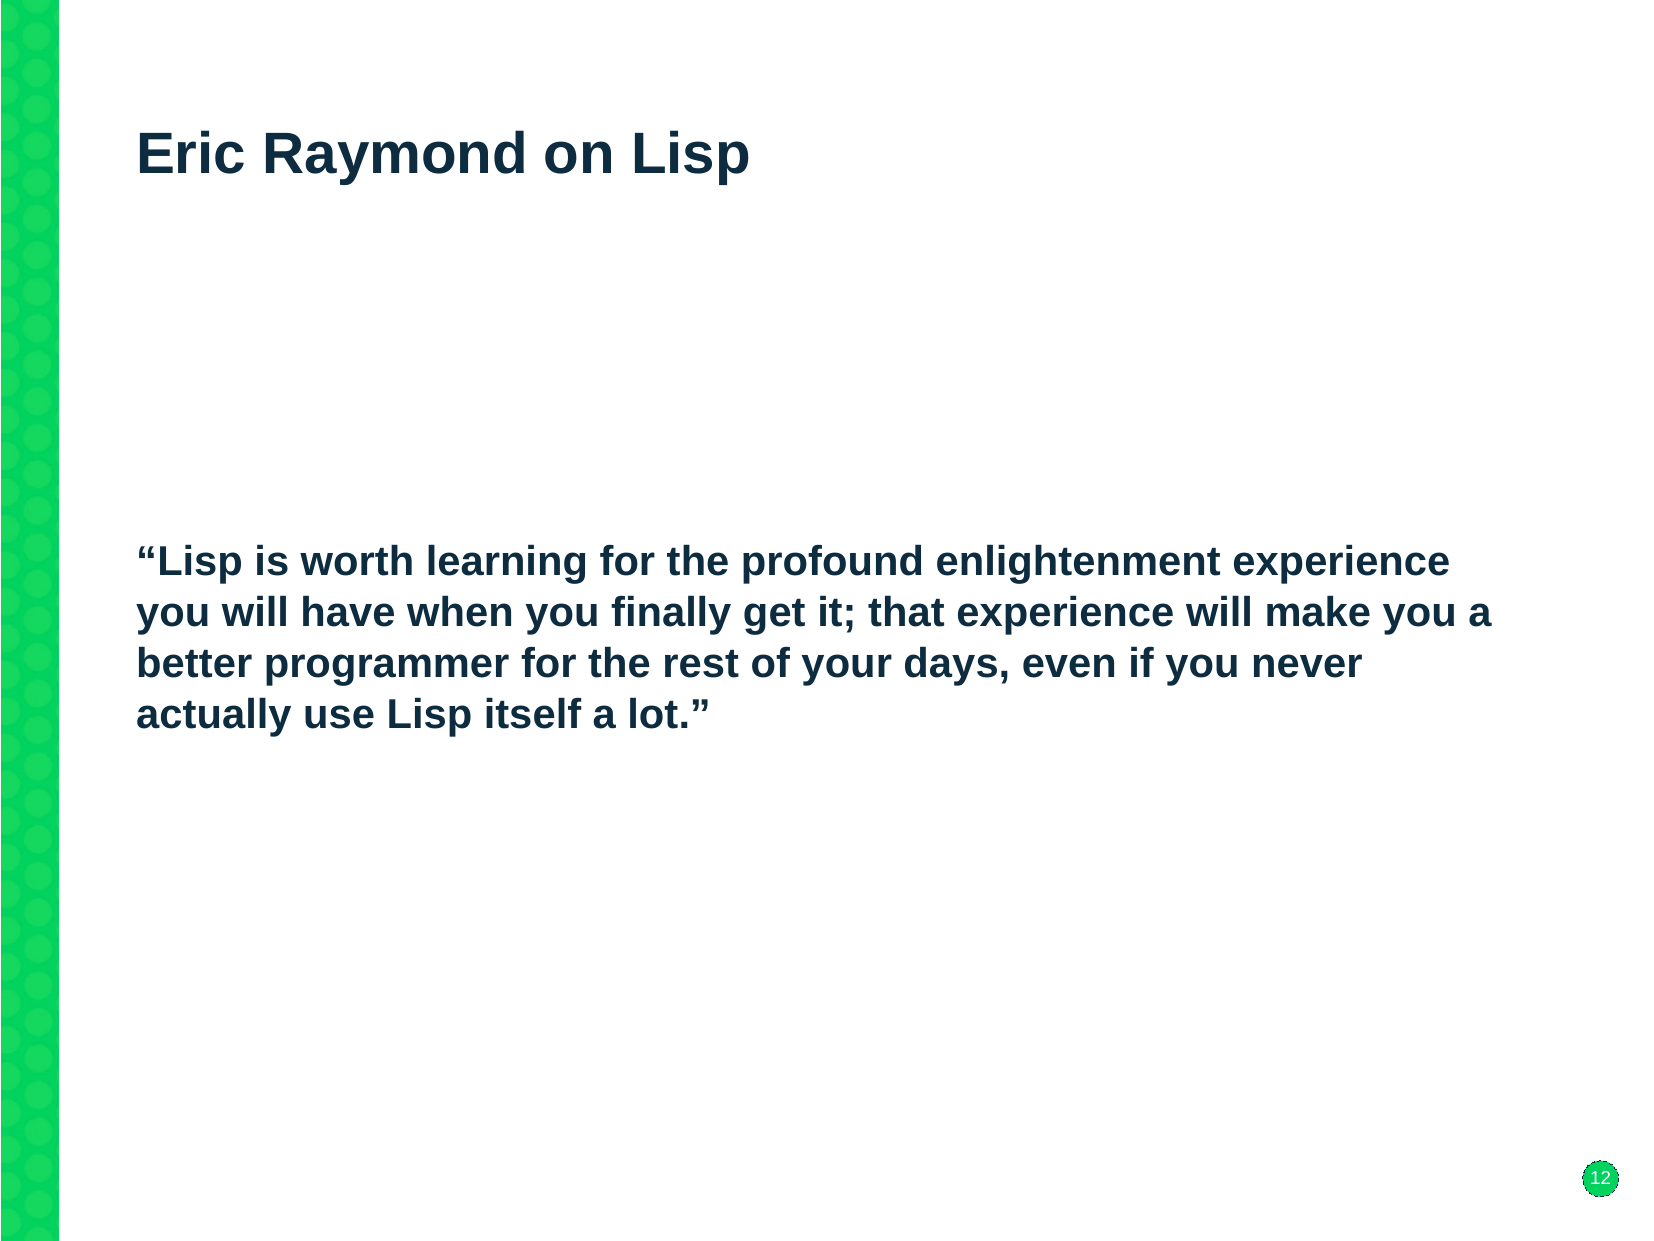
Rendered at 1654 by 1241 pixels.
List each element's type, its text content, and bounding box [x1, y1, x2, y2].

list “Lisp is worth learning for the profound enlightenment experience you will have when you finally get it; that experience will make you a better programmer for the rest of your days, even if you never actually use Lisp itself a lot.” [121, 290, 1531, 1100]
title Eric Raymond on Lisp [121, 49, 1531, 257]
picture [1, 0, 59, 1241]
